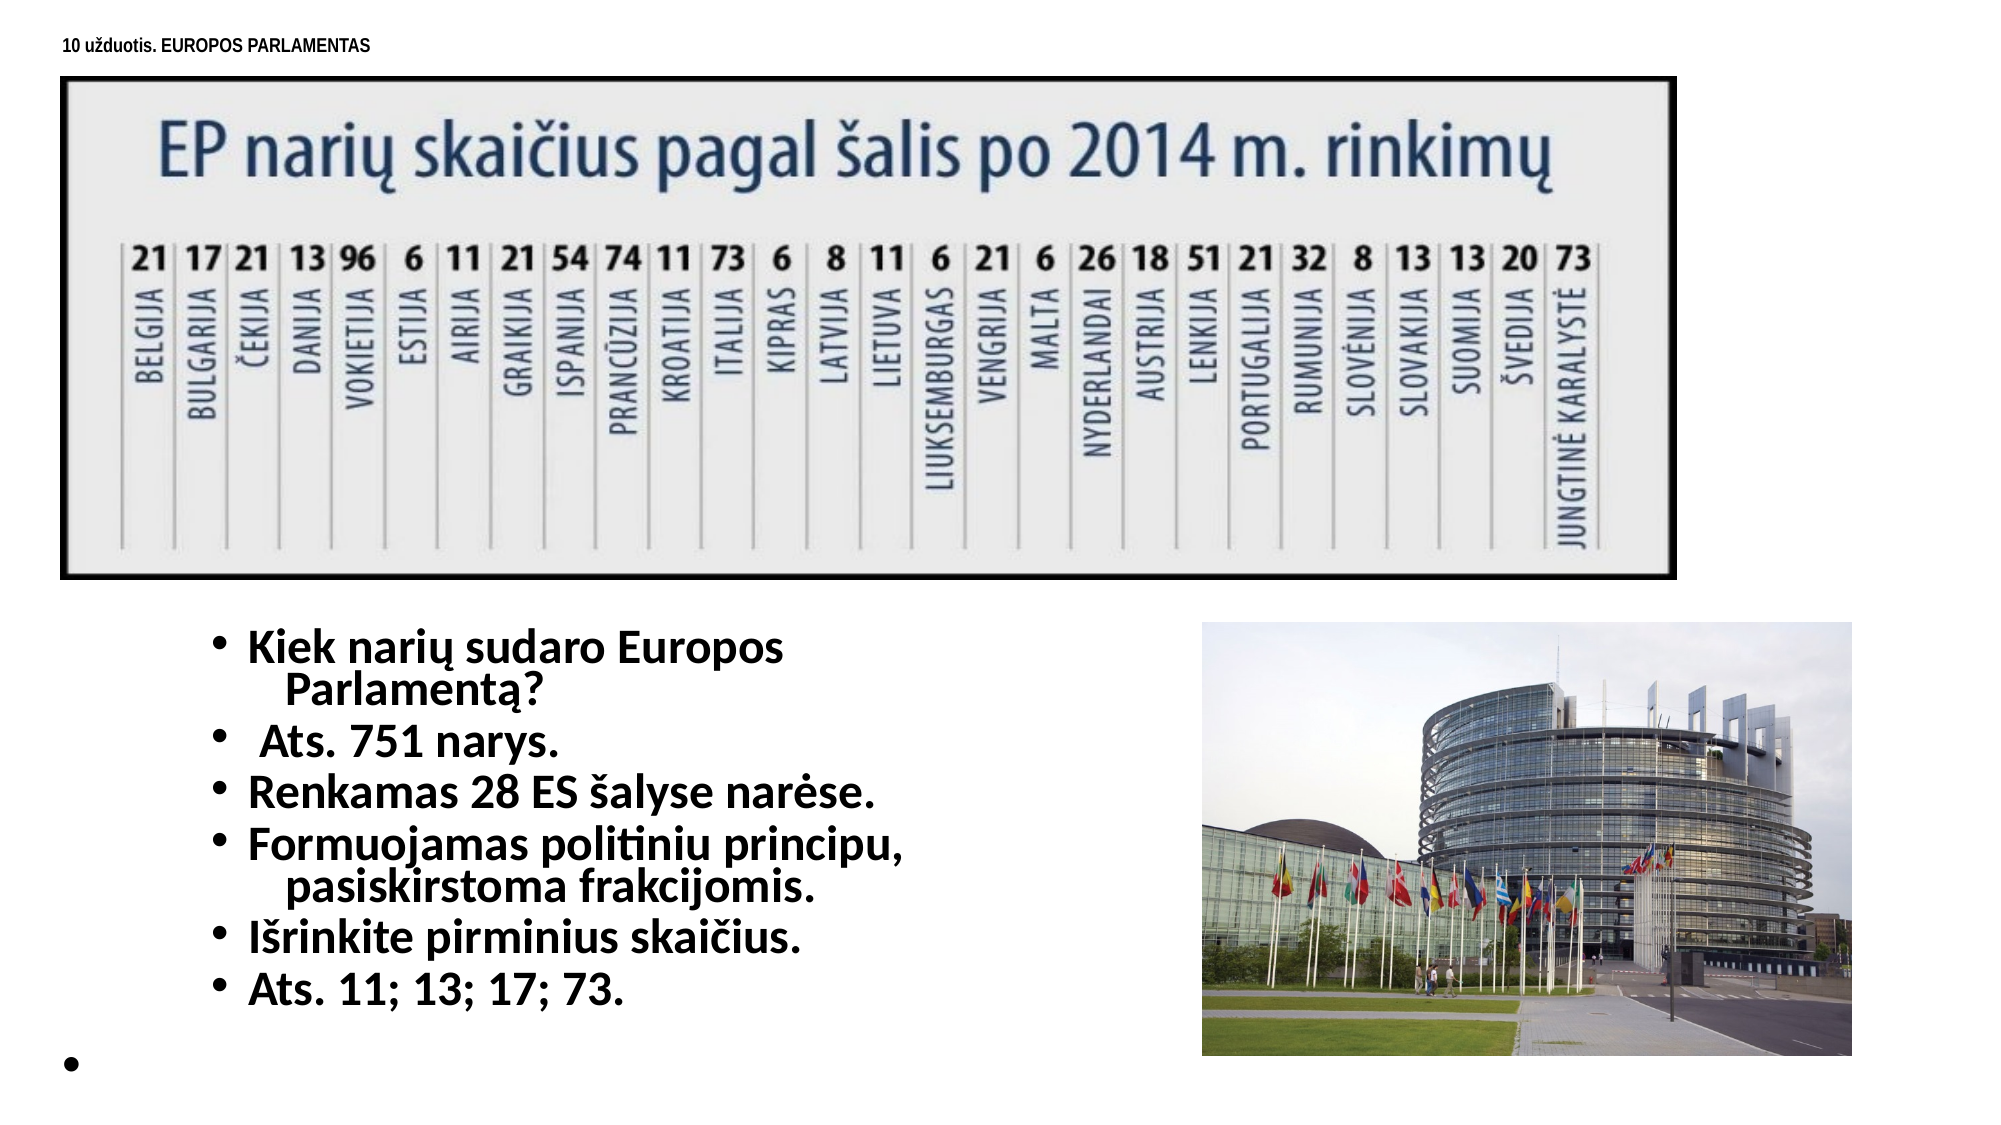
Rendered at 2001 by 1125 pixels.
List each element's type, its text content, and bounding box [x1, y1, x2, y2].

picture [60, 76, 1677, 580]
picture [1202, 623, 1852, 1056]
title 10 užduotis. EUROPOS PARLAMENTAS [47, 5, 1773, 95]
list Kiek narių sudaro Europos Parlamentą? Ats. 751 narys. Renkamas 28 ES šalyse narėse. Formuojamas politiniu principu, pasiskirstoma frakcijomis. Išrinkite pirminius skaičius. Ats. 11; 13; 17; 73. [47, 623, 1038, 1024]
